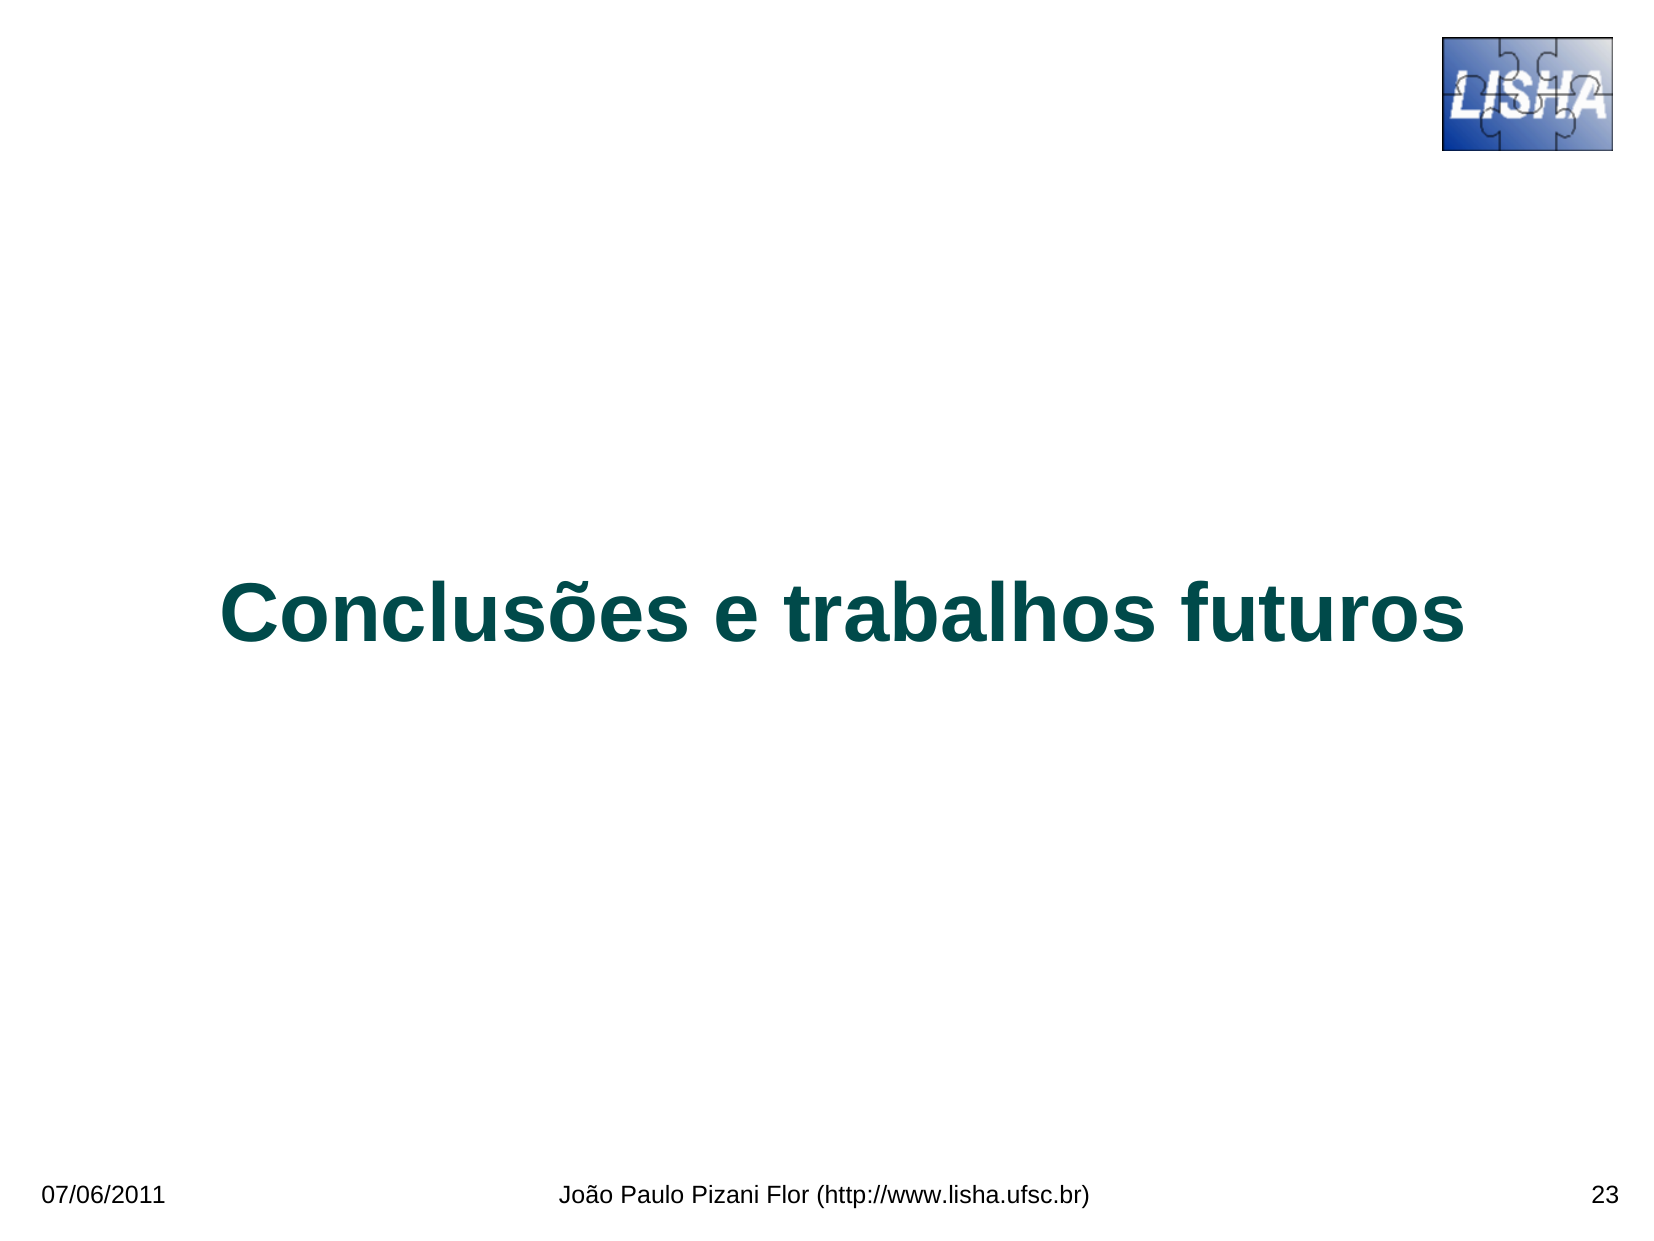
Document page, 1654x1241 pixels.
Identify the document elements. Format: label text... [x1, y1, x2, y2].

picture [1442, 37, 1613, 151]
title Conclusões e trabalhos futuros [150, 562, 1538, 676]
